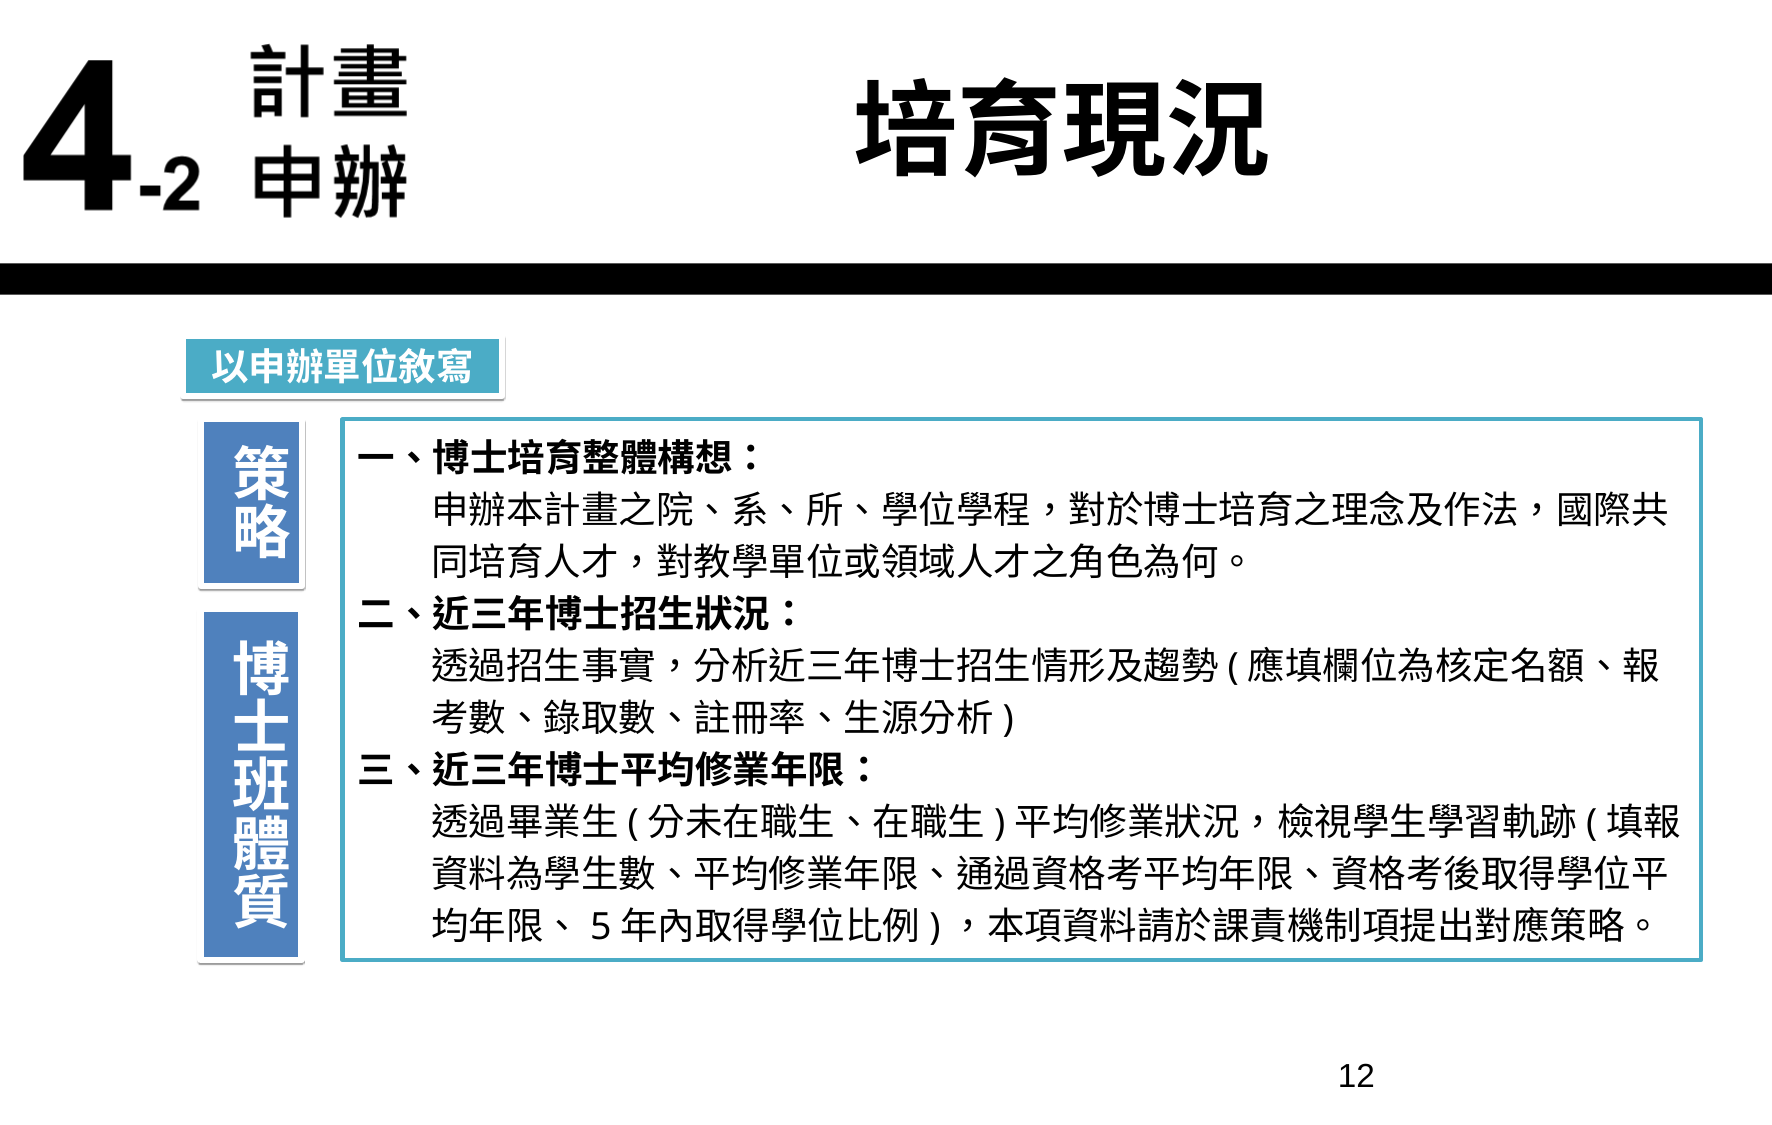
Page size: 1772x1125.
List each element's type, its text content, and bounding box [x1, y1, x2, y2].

text_box 培育現況 [838, 56, 1709, 198]
picture [4, 0, 456, 384]
text_box 策略 [200, 419, 302, 587]
text_box 以申辦單位敘寫 [183, 335, 503, 397]
text_box 12 [1322, 1046, 1737, 1125]
text_box 一、博士培育整體構想： 申辦本計畫之院、系、所、學位學程，對於博士培育之理念及作法，國際共同培育人才，對教學單位或領域人才之角色為何。 二、近三年博士招生狀況： 透過招生事實，分析近三年博士招生情形及趨勢(應填欄位為核定名額、報考數、錄取數、註冊率、生源分析) 三、近三年博士平均修業年限： 透過畢業生(分未在職生、在職生)平均修業狀況，檢視學生學習軌跡(填報資料為學生數、平均修業年限、通過資格考平均年限、資格考後取得學位平均年限、5年內取得學位比例)，本項資料請於課責機制項提出對應策略。 [342, 419, 1702, 961]
text_box 博士班體質 [200, 609, 302, 961]
